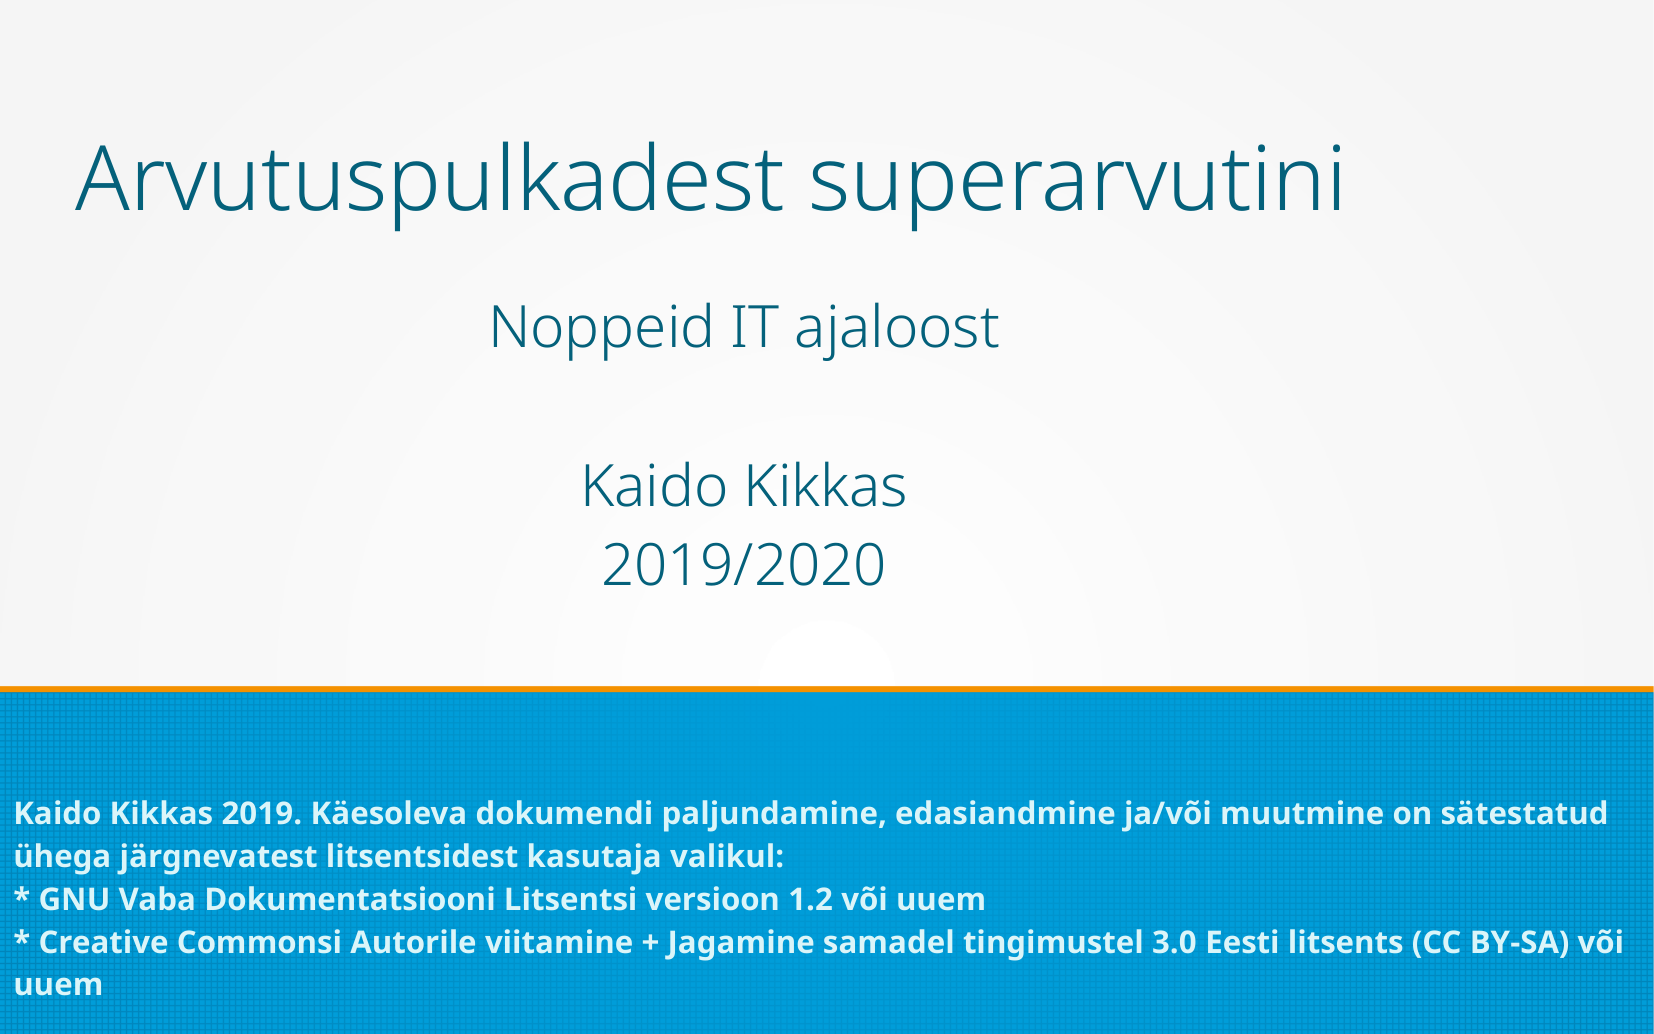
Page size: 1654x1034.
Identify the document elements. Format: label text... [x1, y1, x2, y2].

picture [0, 0, 1654, 692]
subtitle Kaido Kikkas 2019. Käesoleva dokumendi paljundamine, edasiandmine ja/või muutmine on sätestatud ühega järgnevatest litsentsidest kasutaja valikul: * GNU Vaba Dokumentatsiooni Litsentsi versioon 1.2 või uuem * Creative Commonsi Autorile viitamine + Jagamine samadel tingimustel 3.0 Eesti litsents (CC BY-SA) või uuem [13, 791, 1630, 1004]
title Arvutuspulkadest superarvutini [75, 37, 1501, 237]
title Noppeid IT ajaloost Kaido Kikkas 2019/2020 [47, 259, 1441, 603]
